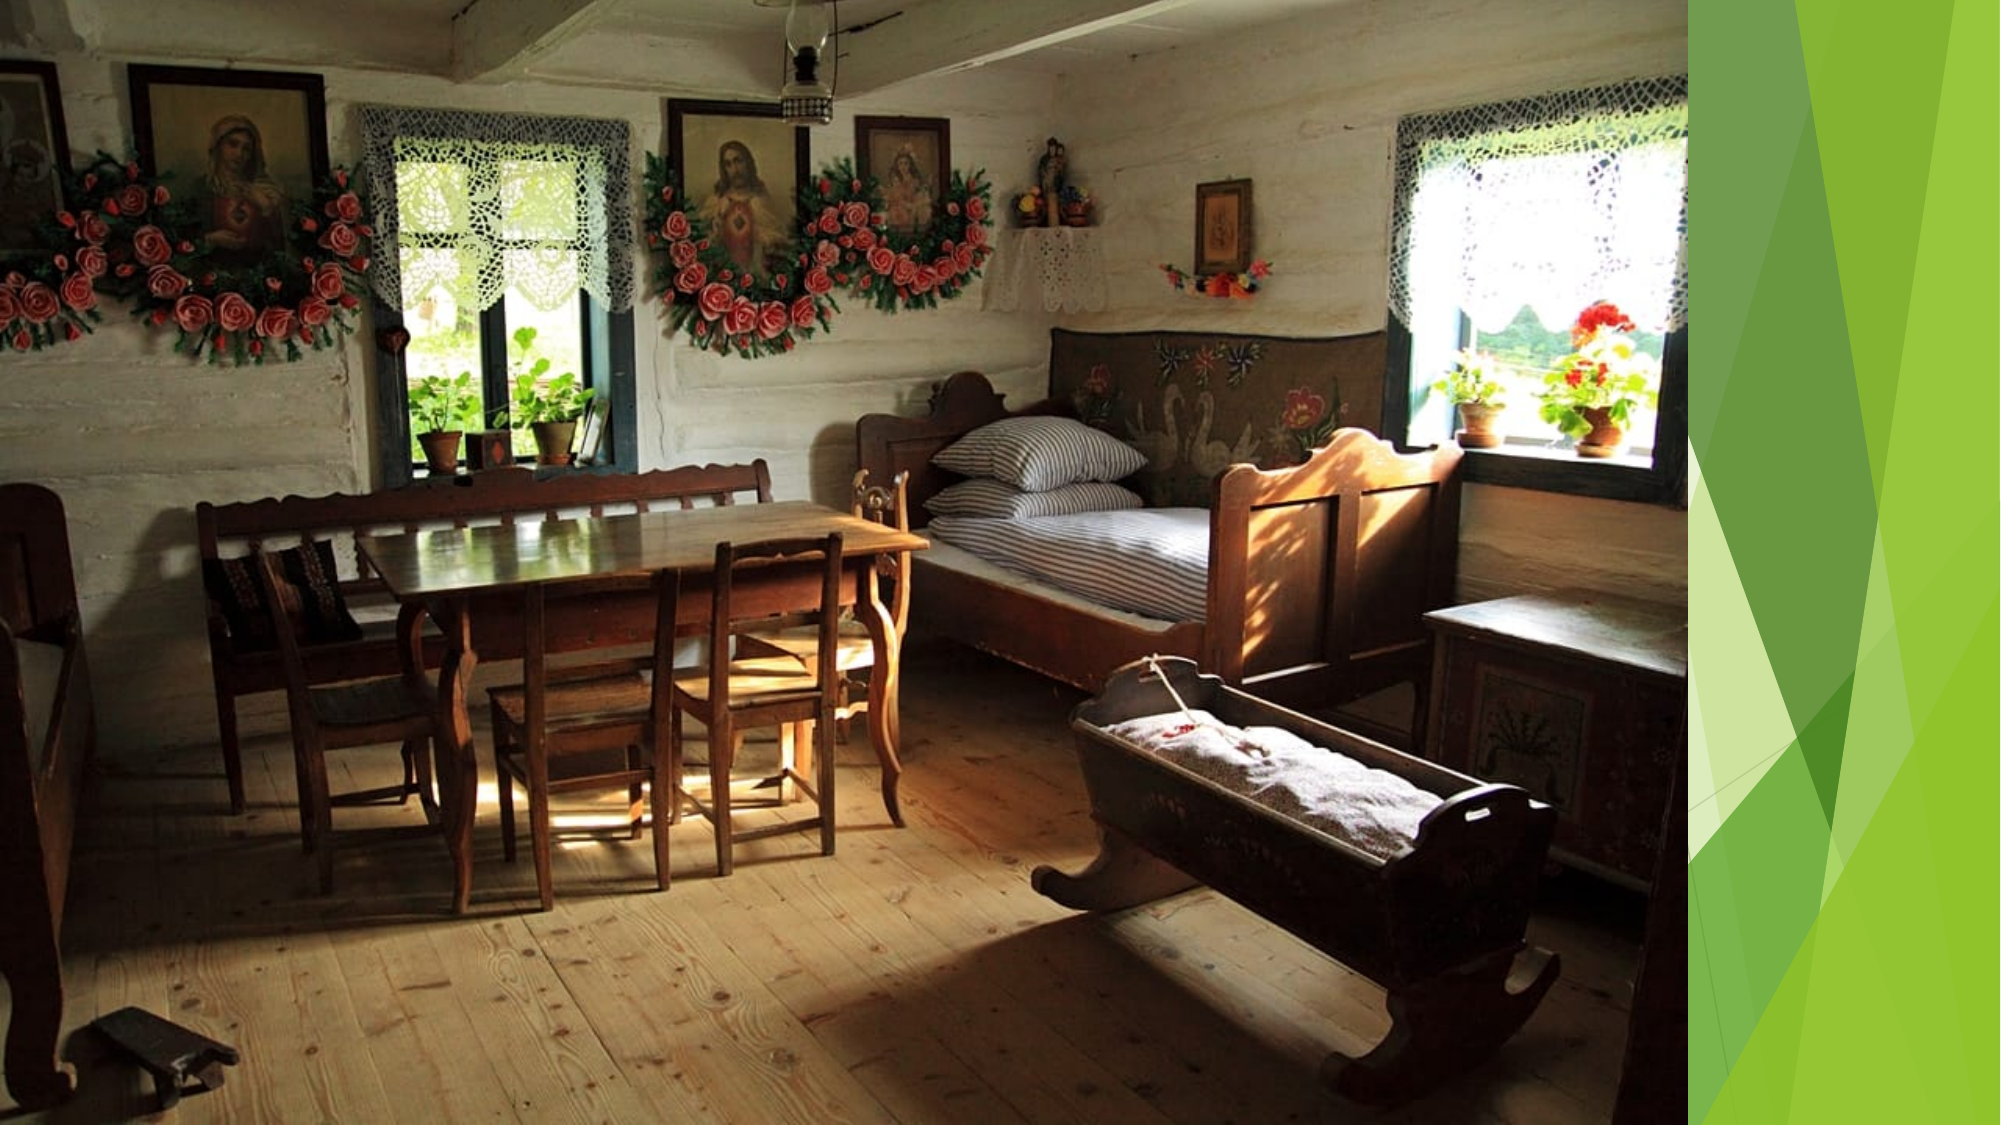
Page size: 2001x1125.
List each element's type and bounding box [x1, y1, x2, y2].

picture [0, 0, 1688, 1125]
